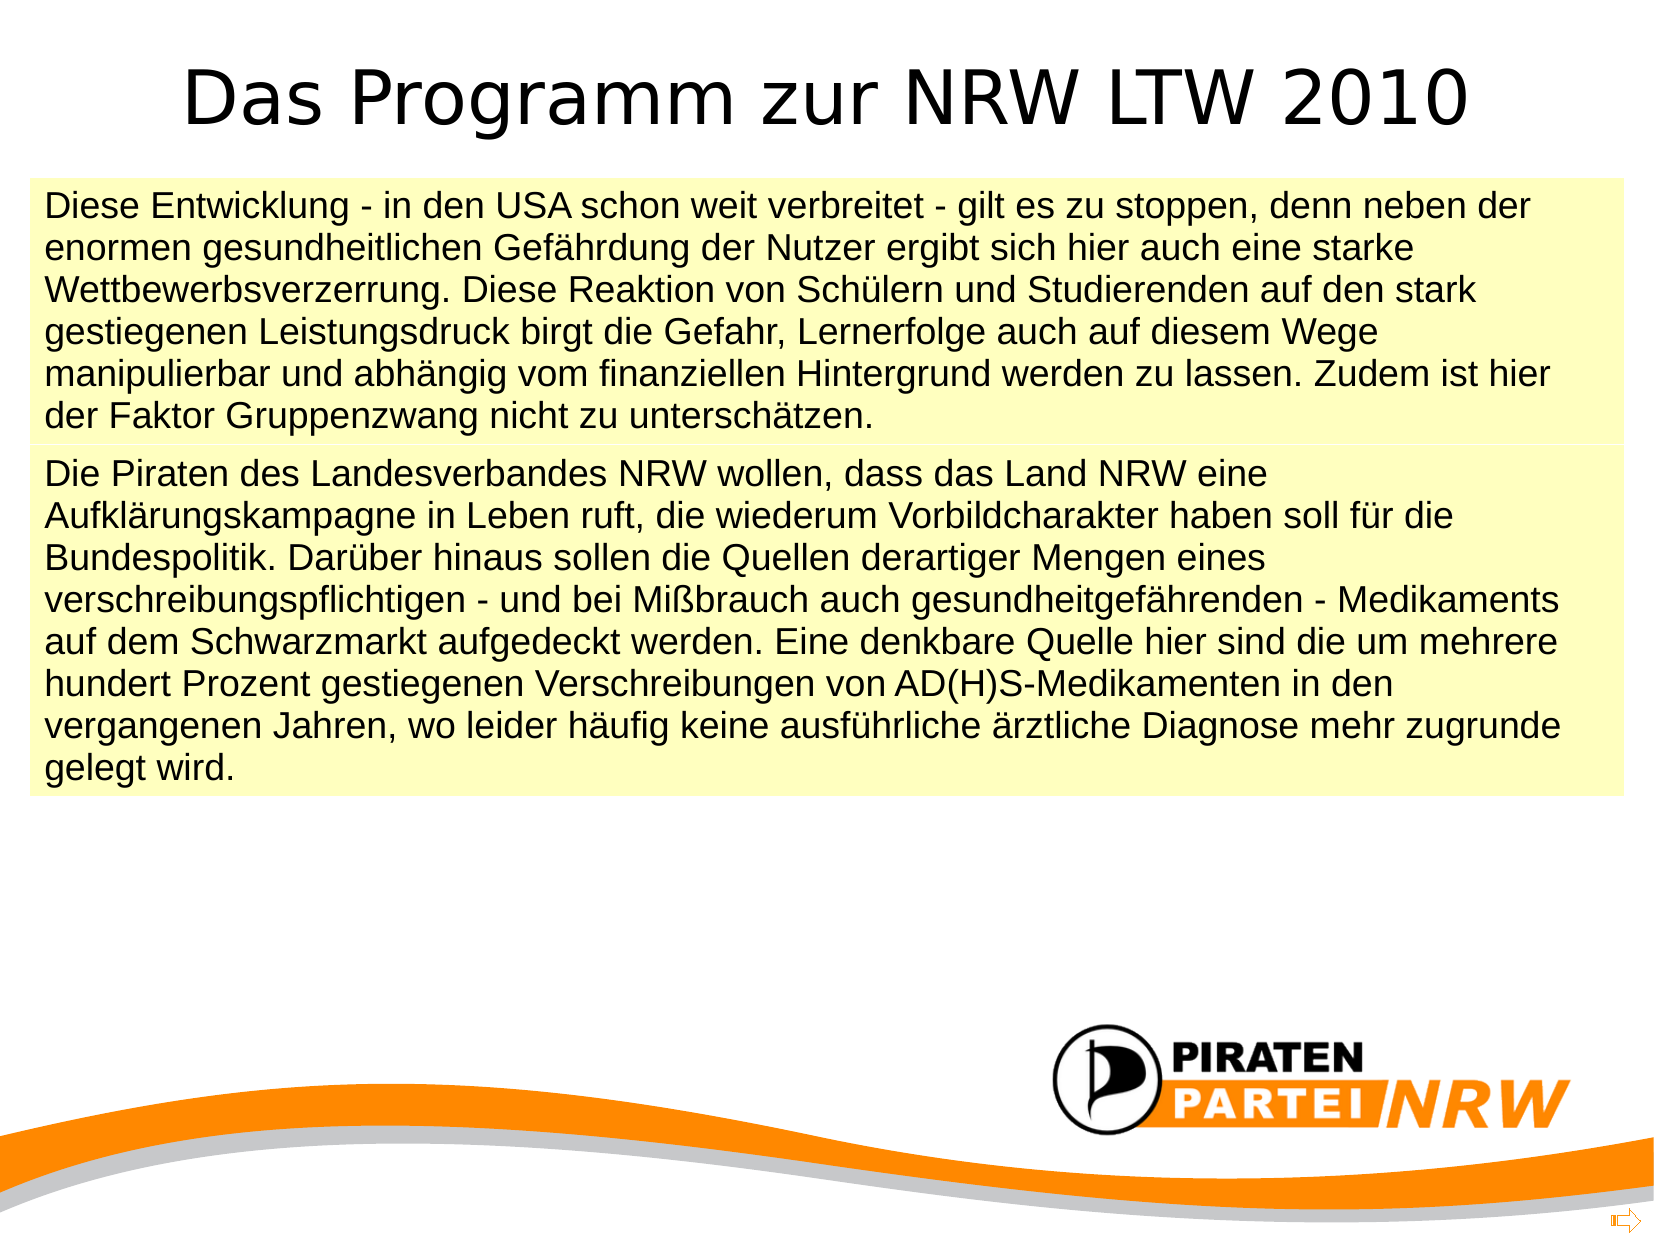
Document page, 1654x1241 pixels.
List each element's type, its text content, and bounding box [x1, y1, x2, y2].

table_cell Die Piraten des Landesverbandes NRW wollen, dass das Land NRW eine Aufklärungskampagne in Leben ruft, die wiederum Vorbildcharakter haben soll für die Bundespolitik. Darüber hinaus sollen die Quellen derartiger Mengen eines verschreibungspflichtigen - und bei Mißbrauch auch gesundheitgefährenden - Medikaments auf dem Schwarzmarkt aufgedeckt werden. Eine denkbare Quelle hier sind die um mehrere hundert Prozent gestiegenen Verschreibungen von AD(H)S-Medikamenten in den vergangenen Jahren, wo leider häufig keine ausführliche ärztliche Diagnose mehr zugrunde gelegt wird. [30, 445, 1624, 796]
picture [1045, 1021, 1579, 1140]
table_header Diese Entwicklung - in den USA schon weit verbreitet - gilt es zu stoppen, denn neben der enormen gesundheitlichen Gefährdung der Nutzer ergibt sich hier auch eine starke Wettbewerbsverzerrung. Diese Reaktion von Schülern und Studierenden auf den stark gestiegenen Leistungsdruck birgt die Gefahr, Lernerfolge auch auf diesem Wege manipulierbar und abhängig vom finanziellen Hintergrund werden zu lassen. Zudem ist hier der Faktor Gruppenzwang nicht zu unterschätzen. [30, 178, 1624, 444]
title Das Programm zur NRW LTW 2010 [82, 54, 1571, 143]
